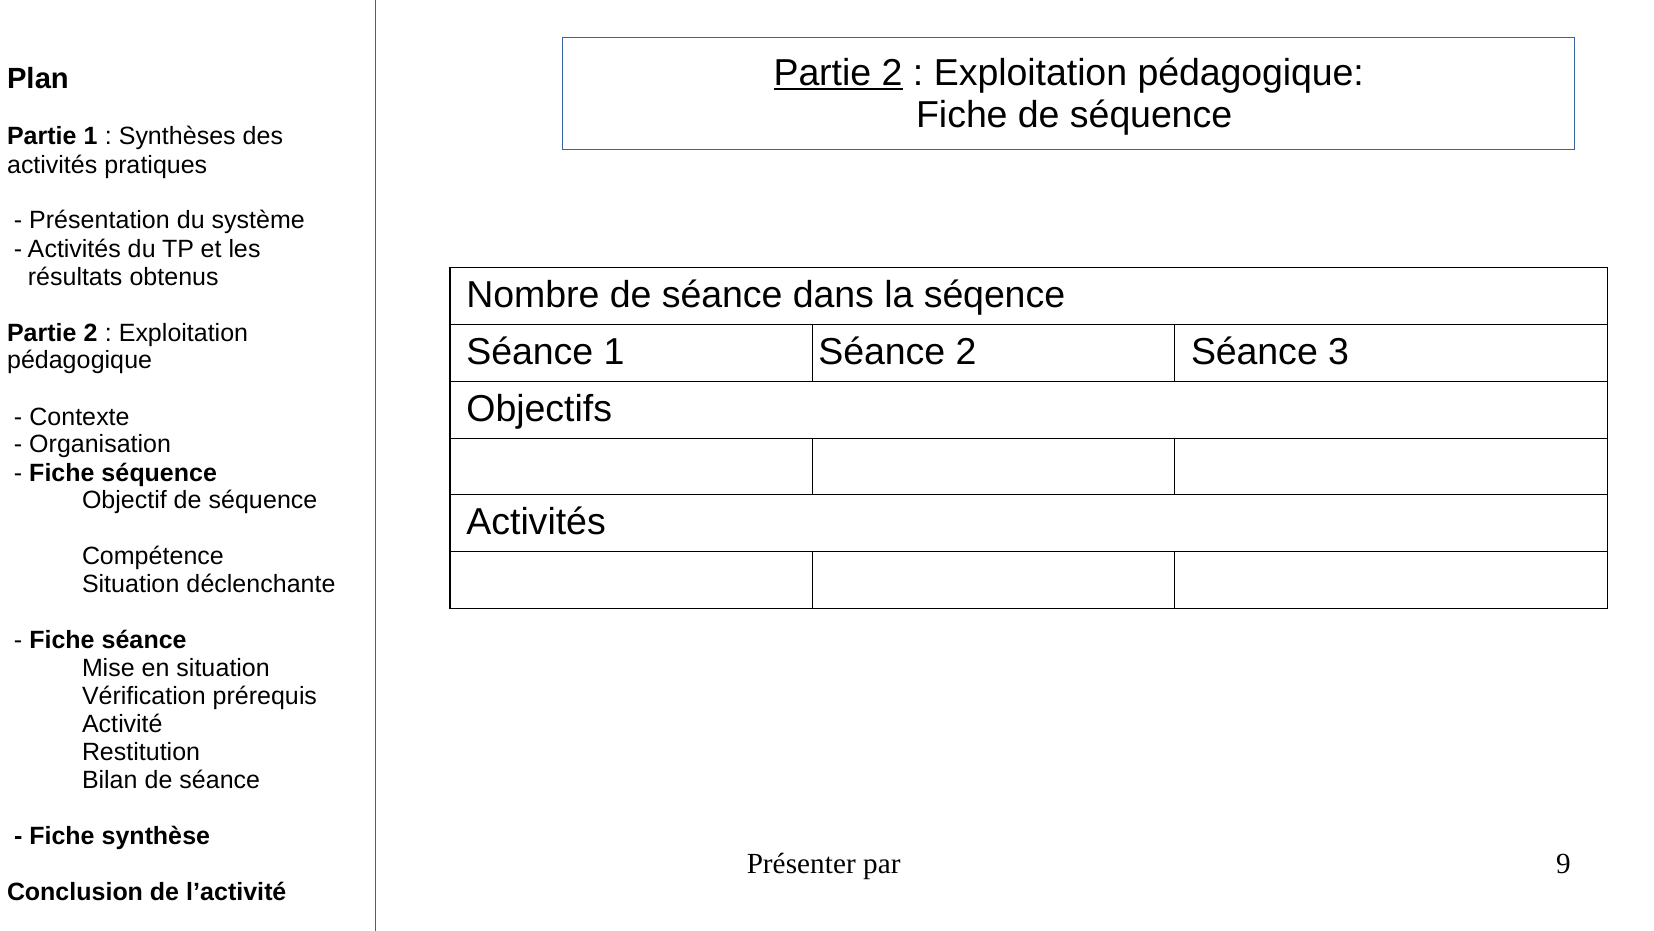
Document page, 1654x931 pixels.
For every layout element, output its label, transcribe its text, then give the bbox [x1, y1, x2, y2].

table_cell [813, 552, 1174, 608]
table_cell Séance 1 [451, 325, 812, 381]
table_cell [451, 552, 812, 608]
table_cell [813, 439, 1174, 494]
table_cell Séance 2 [813, 325, 1174, 381]
title Plan Partie 1 : Synthèses des activités pratiques - Présentation du système - Activités du TP et les résultats obtenus Partie 2 : Exploitation pédagogique - Contexte - Organisation - Fiche séquence Objectif de séquence Compétence Situation déclenchante - Fiche séance Mise en situation Vérification prérequis Activité Restitution Bilan de séance - Fiche synthèse Conclusion de l’activité [7, 3, 338, 928]
table_cell Objectifs [451, 382, 1607, 438]
table_cell Activités [451, 495, 1607, 551]
text_box Partie 2 : Exploitation pédagogique: Fiche de séquence [562, 37, 1575, 150]
table_cell Séance 3 [1175, 325, 1607, 381]
table_header Nombre de séance dans la séqence [451, 268, 1607, 324]
table_cell [451, 439, 812, 494]
table_cell [1175, 439, 1607, 494]
table_cell [1175, 552, 1607, 608]
